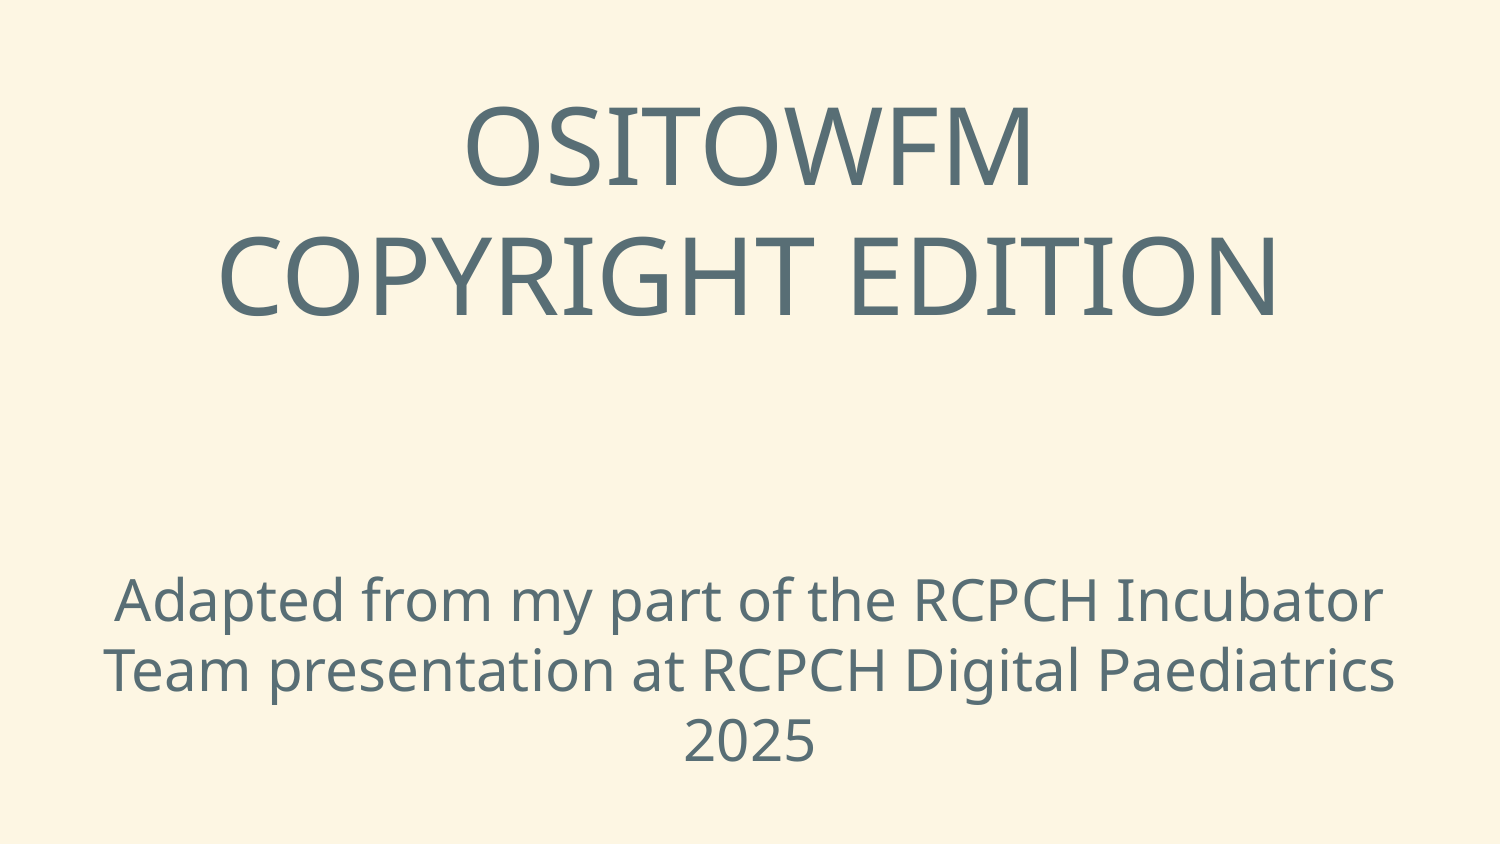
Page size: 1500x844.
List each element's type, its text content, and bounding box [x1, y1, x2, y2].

title OSITOWFM COPYRIGHT EDITION [51, 15, 1449, 352]
subtitle Adapted from my part of the RCPCH Incubator Team presentation at RCPCH Digital Paediatrics 2025 [51, 547, 1449, 712]
